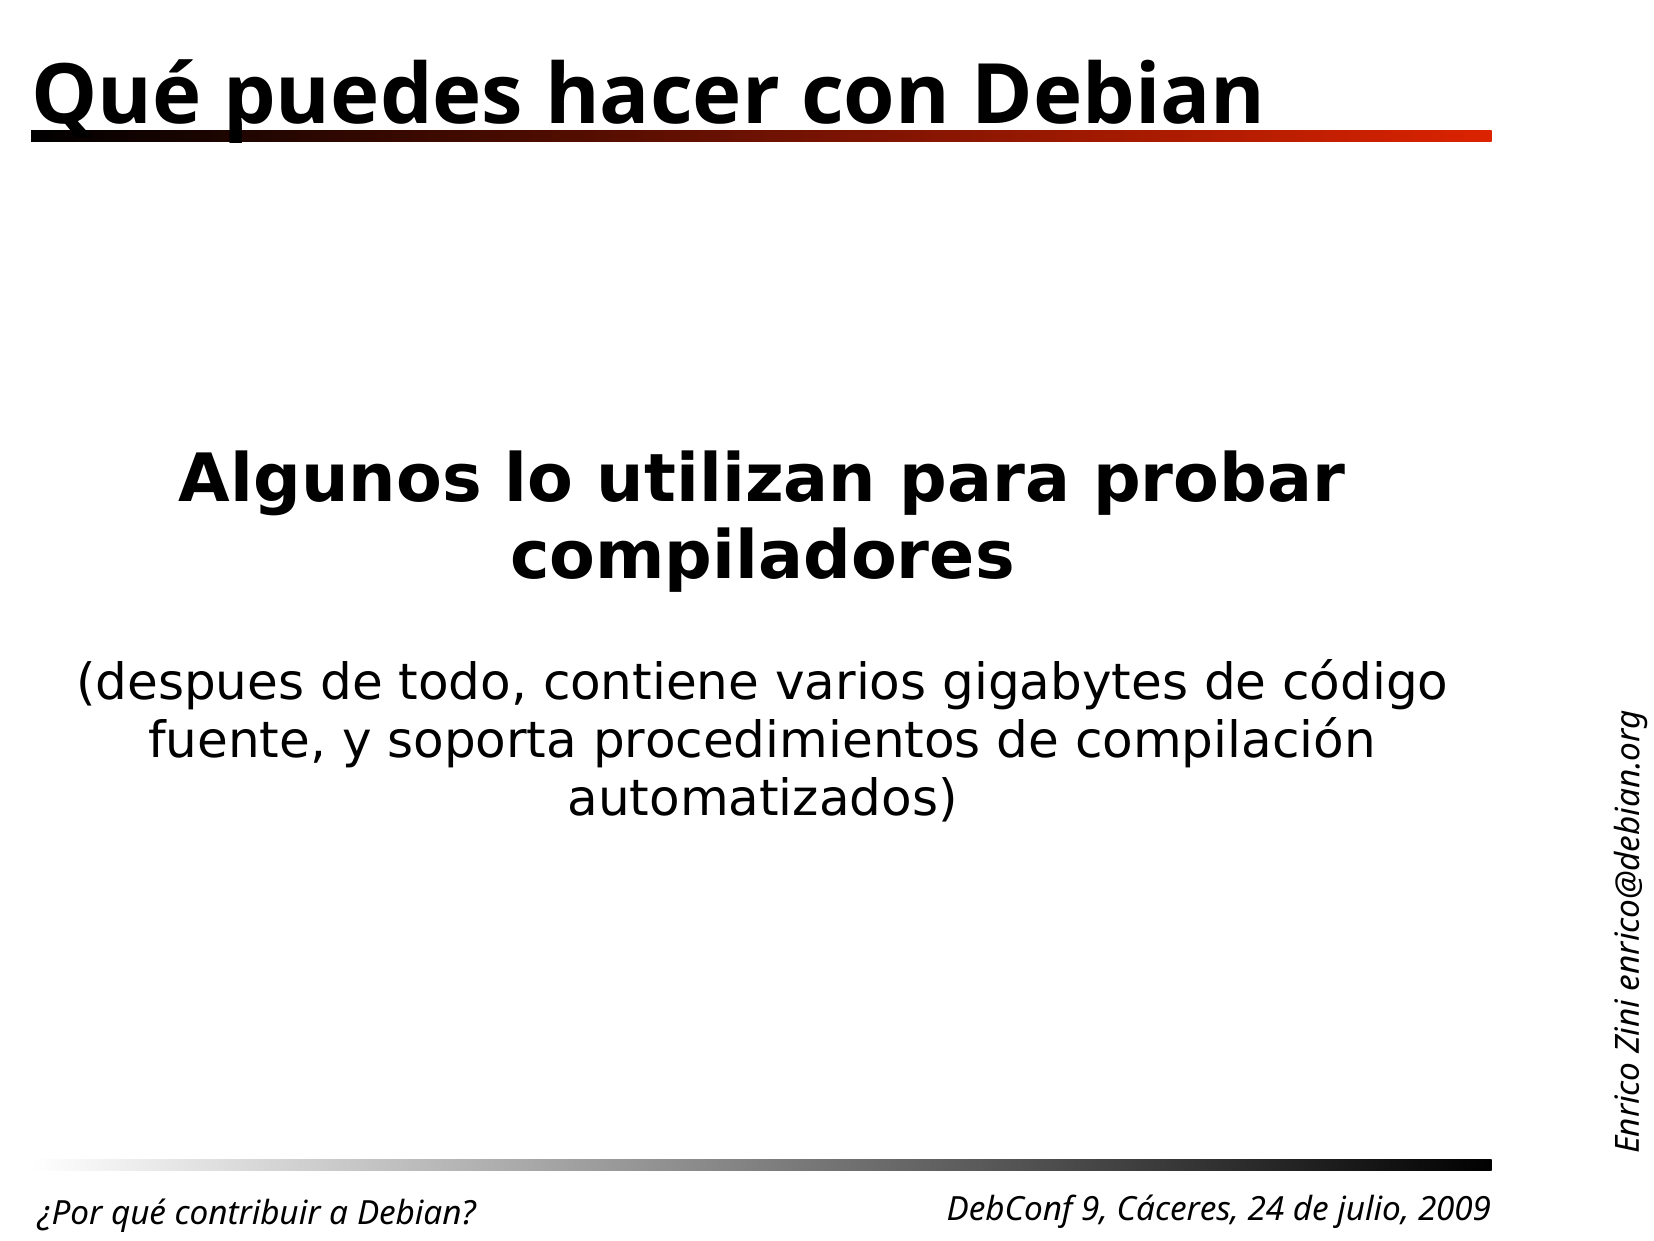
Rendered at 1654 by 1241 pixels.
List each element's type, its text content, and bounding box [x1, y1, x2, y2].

text_box Qué puedes hacer con Debian [31, 34, 1438, 168]
text_box Algunos lo utilizan para probar compiladores (despues de todo, contiene varios gigabytes de código fuente, y soporta procedimientos de compilación automatizados) [30, 439, 1495, 828]
